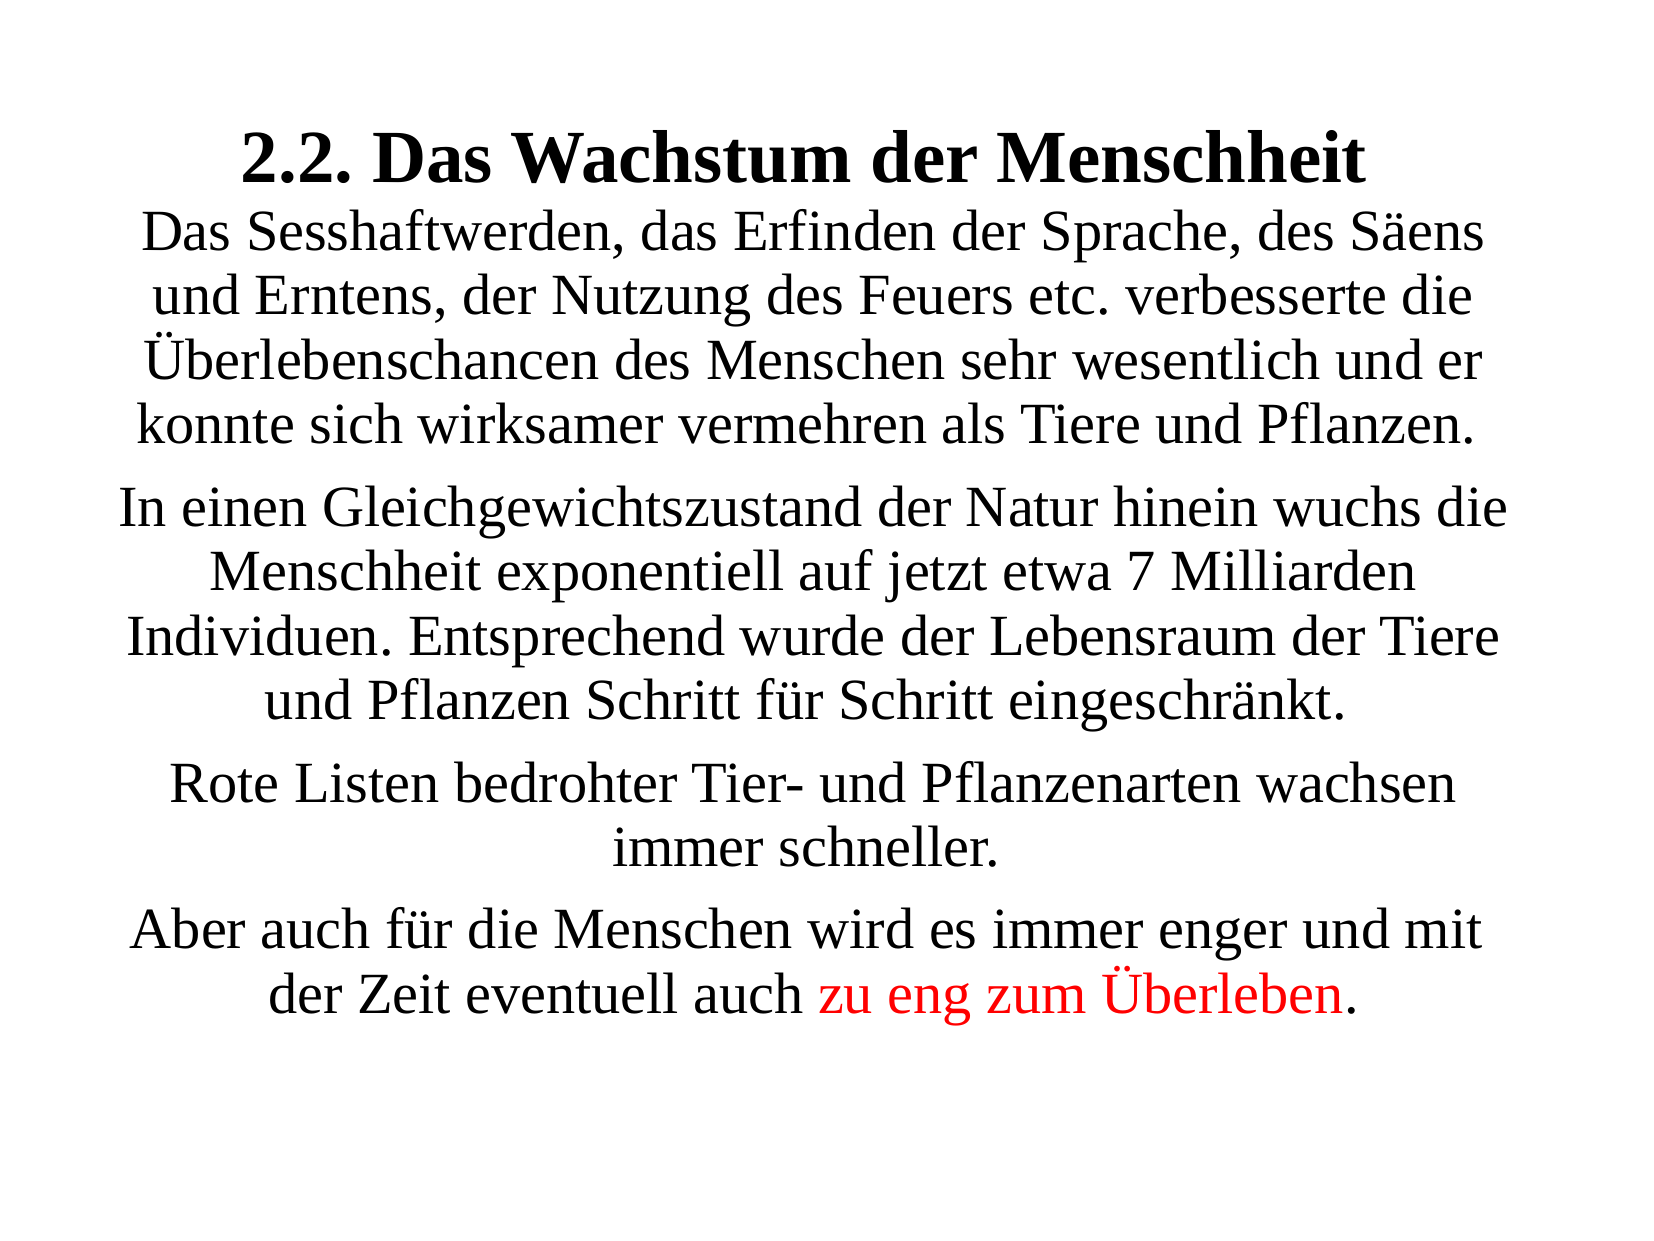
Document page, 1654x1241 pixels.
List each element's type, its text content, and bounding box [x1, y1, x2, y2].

text_box 2.2. Das Wachstum der Menschheit Das Sesshaftwerden, das Erfinden der Sprache, des Säens und Erntens, der Nutzung des Feuers etc. verbesserte die Überlebenschancen des Menschen sehr wesentlich und er konnte sich wirksamer vermehren als Tiere und Pflanzen. In einen Gleichgewichtszustand der Natur hinein wuchs die Menschheit exponentiell auf jetzt etwa 7 Milliarden Individuen. Entsprechend wurde der Lebensraum der Tiere und Pflanzen Schritt für Schritt eingeschränkt. Rote Listen bedrohter Tier- und Pflanzenarten wachsen immer schneller. Aber auch für die Menschen wird es immer enger und mit der Zeit eventuell auch zu eng zum Überleben. [103, 107, 1551, 1034]
